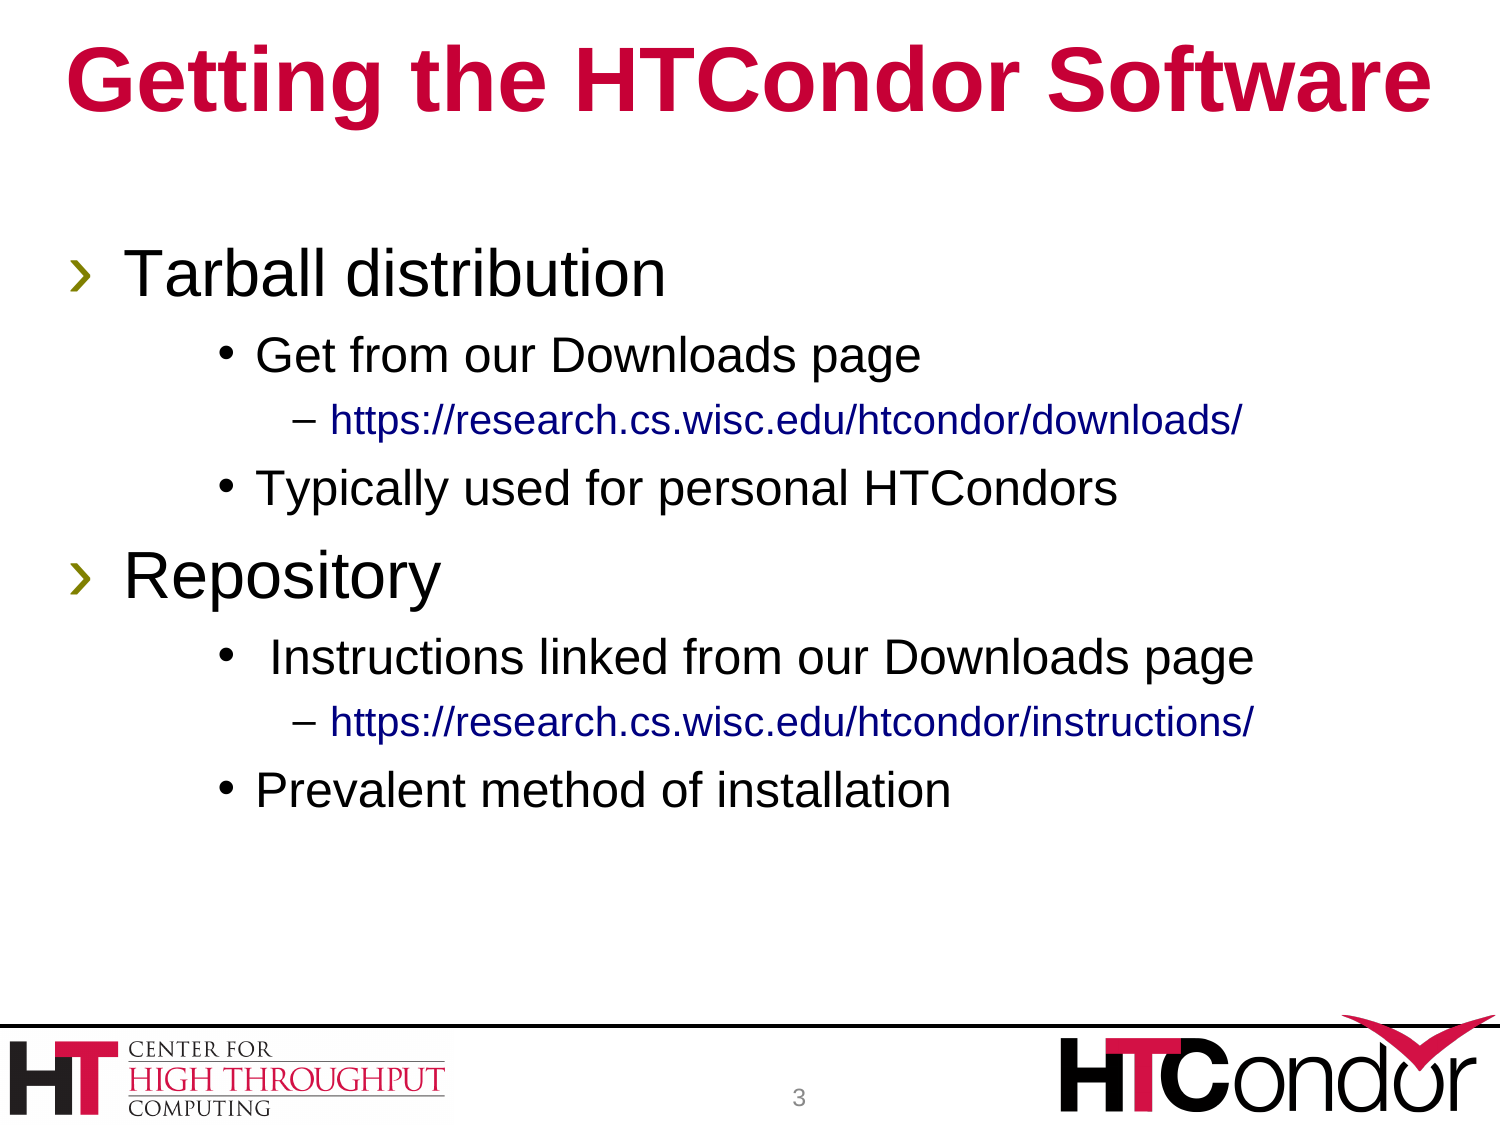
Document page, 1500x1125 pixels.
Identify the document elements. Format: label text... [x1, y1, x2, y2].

list Tarball distribution Get from our Downloads page https://research.cs.wisc.edu/htcondor/downloads/ Typically used for personal HTCondors Repository Instructions linked from our Downloads page https://research.cs.wisc.edu/htcondor/instructions/ Prevalent method of installation [52, 222, 1431, 916]
picture [0, 1029, 454, 1125]
text_box <number> [624, 1066, 975, 1125]
picture [1055, 1014, 1500, 1119]
title Getting the HTCondor Software [0, 0, 1500, 150]
